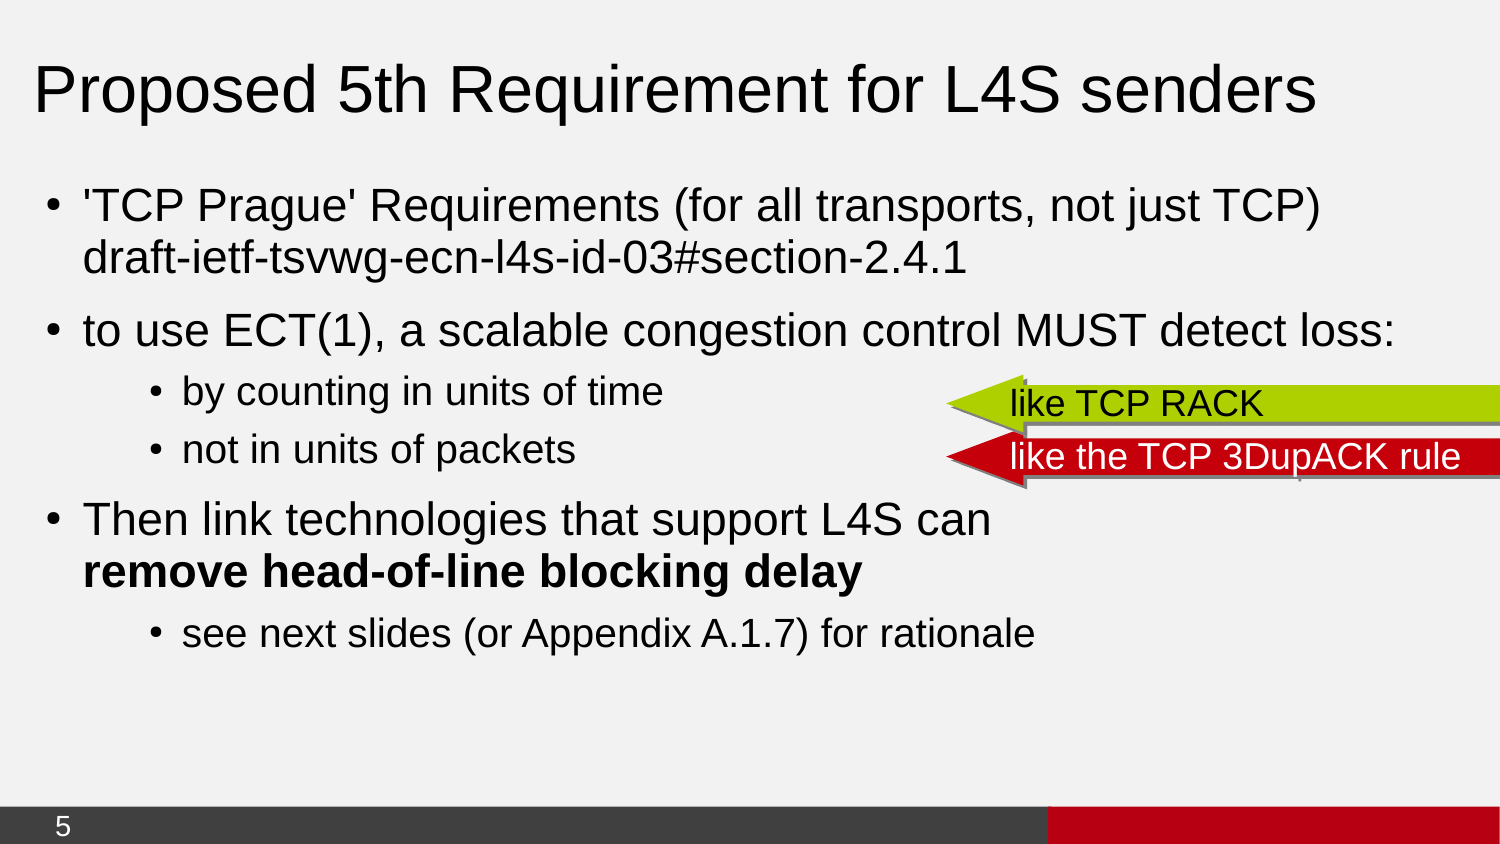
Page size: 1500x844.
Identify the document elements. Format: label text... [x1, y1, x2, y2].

list 'TCP Prague' Requirements (for all transports, not just TCP) draft-ietf-tsvwg-ecn-l4s-id-03#section-2.4.1 to use ECT(1), a scalable congestion control MUST detect loss: by counting in units of time not in units of packets Then link technologies that support L4S can remove head-of-line blocking delay see next slides (or Appendix A.1.7) for rationale [33, 178, 1410, 704]
text_box like the TCP 3DupACK rule [946, 430, 1500, 486]
text_box like TCP RACK [946, 374, 1500, 433]
title Proposed 5th Requirement for L4S senders [33, 24, 1477, 155]
